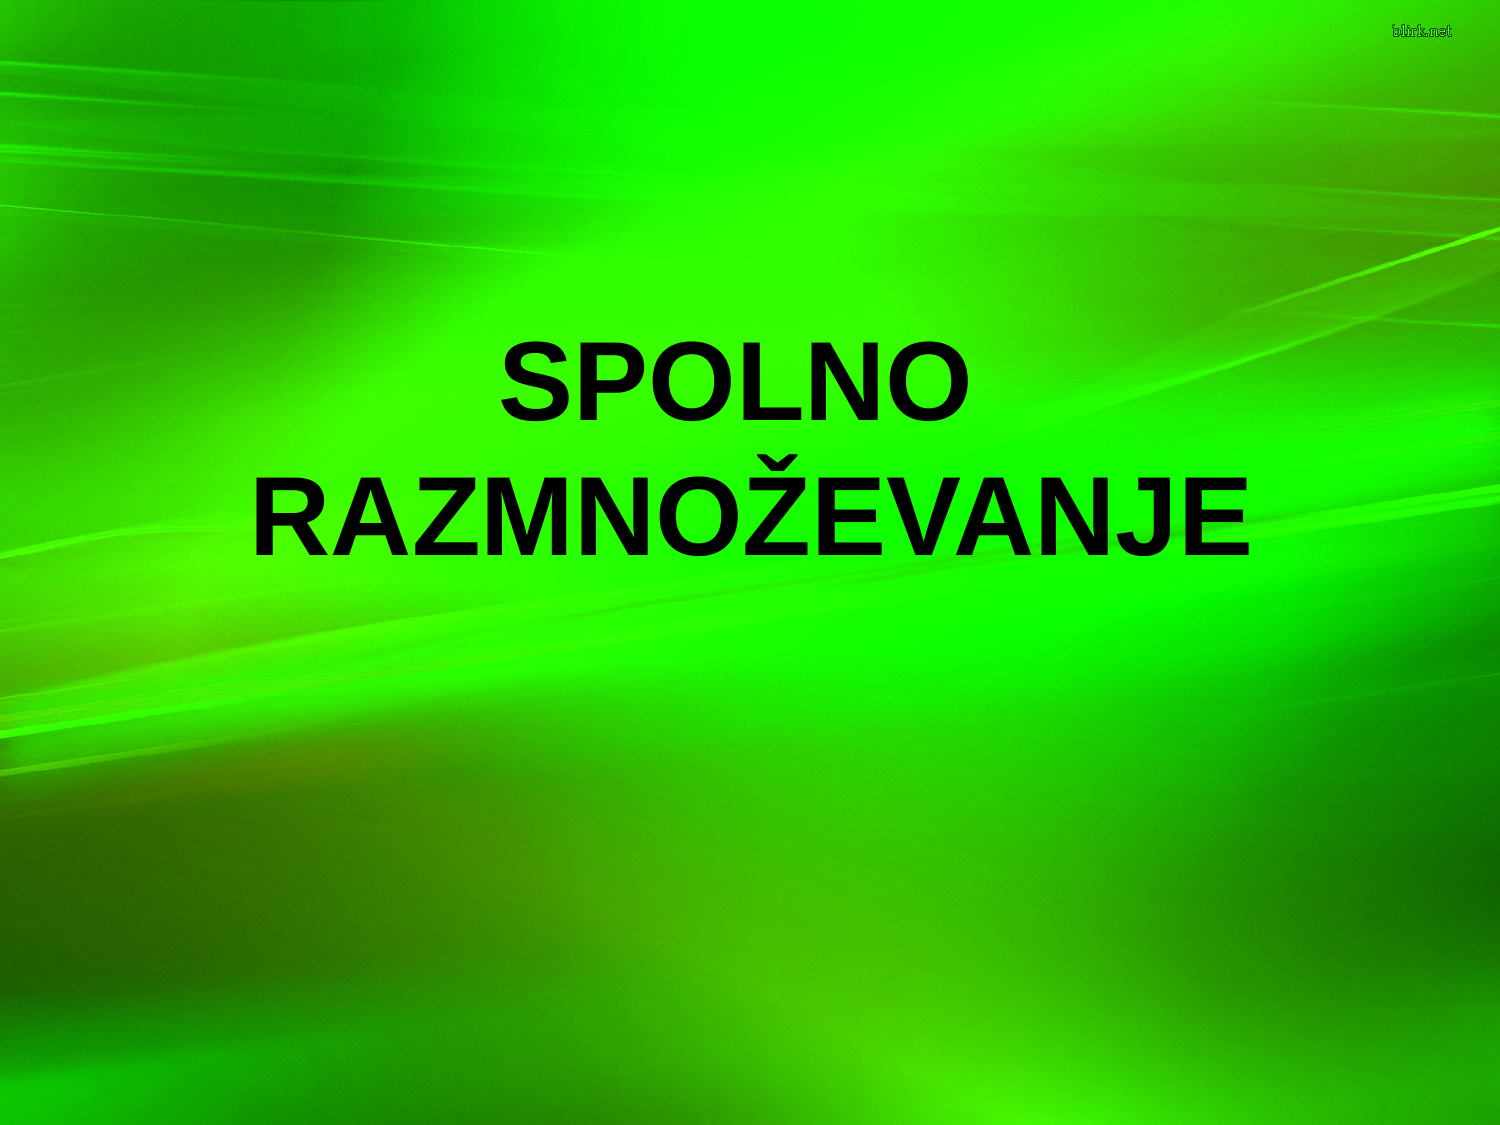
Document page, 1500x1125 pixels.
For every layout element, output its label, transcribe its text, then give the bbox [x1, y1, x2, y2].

title SPOLNO RAZMNOŽEVANJE [76, 160, 1427, 726]
picture [0, 0, 1500, 1125]
